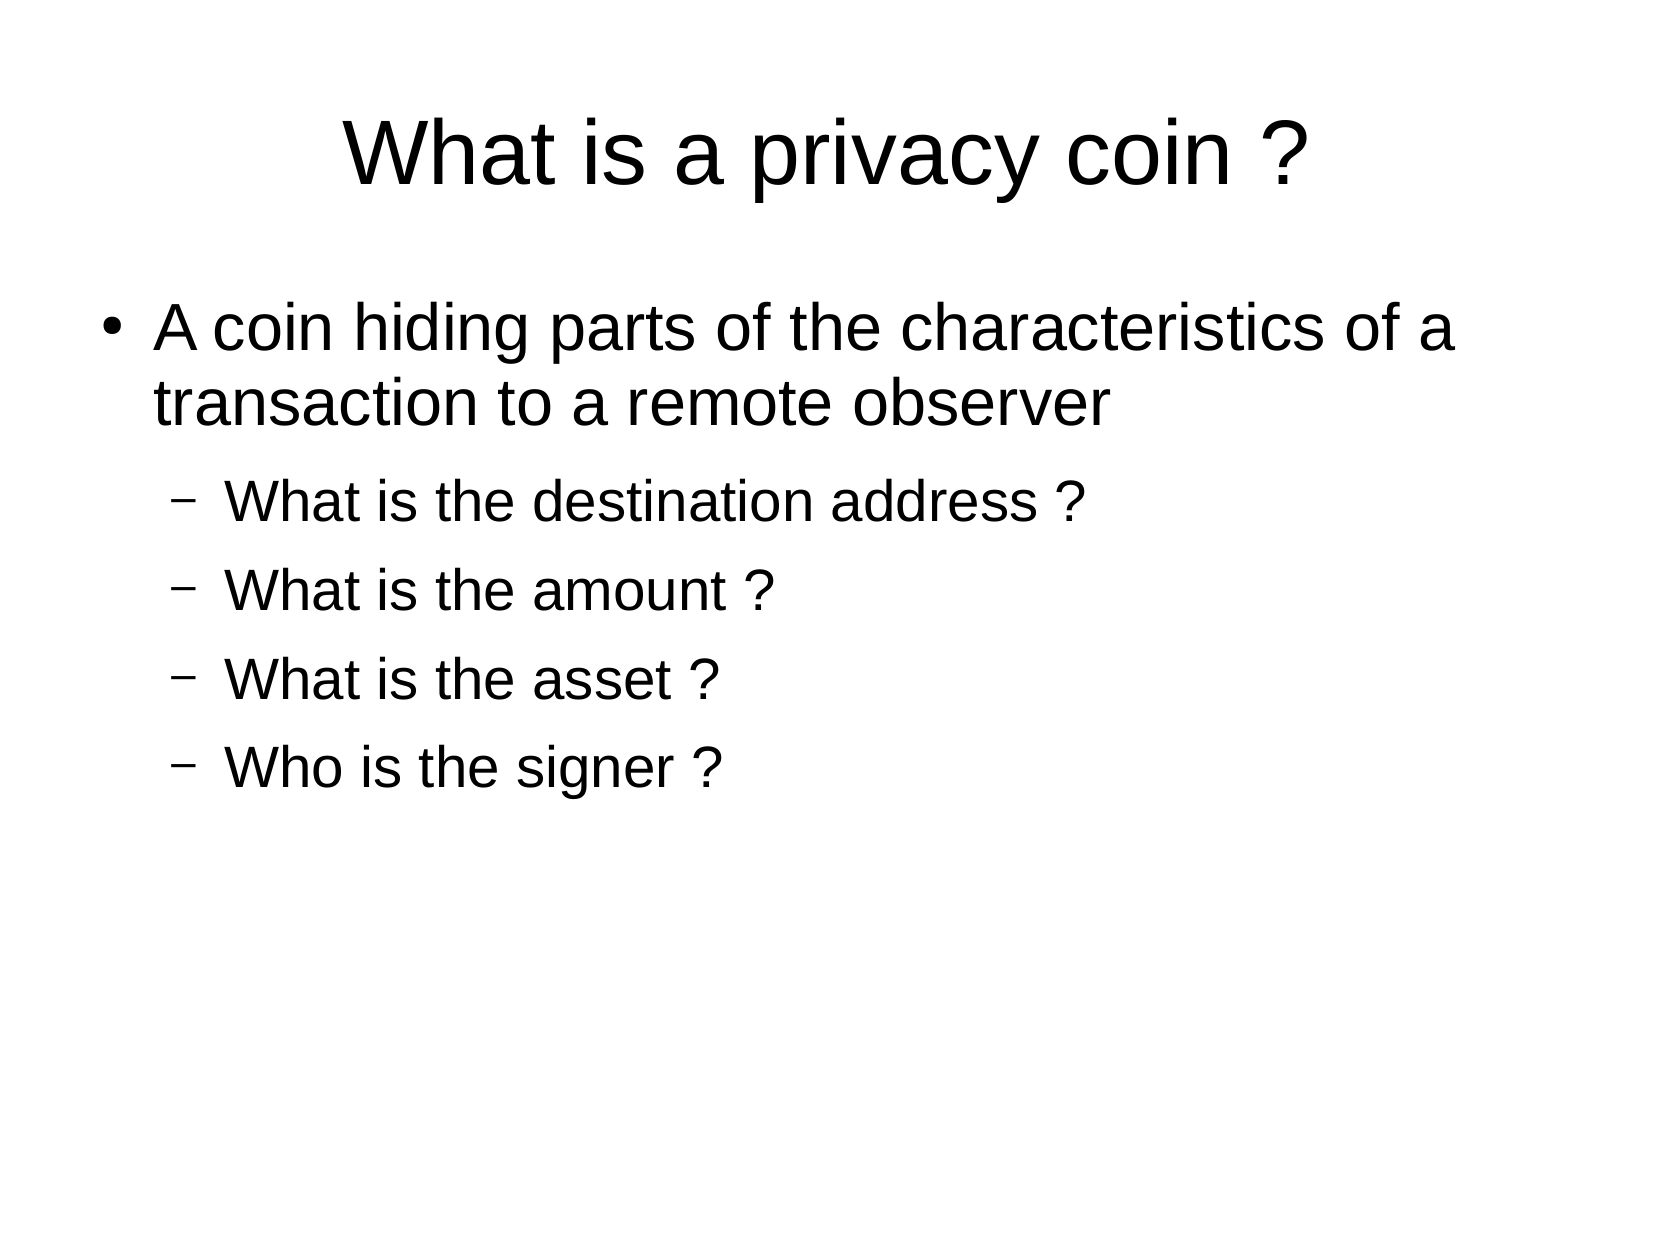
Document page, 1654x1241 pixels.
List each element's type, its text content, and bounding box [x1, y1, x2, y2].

list A coin hiding parts of the characteristics of a transaction to a remote observer What is the destination address ? What is the amount ? What is the asset ? Who is the signer ? [82, 290, 1571, 1109]
title What is a privacy coin ? [82, 49, 1571, 257]
